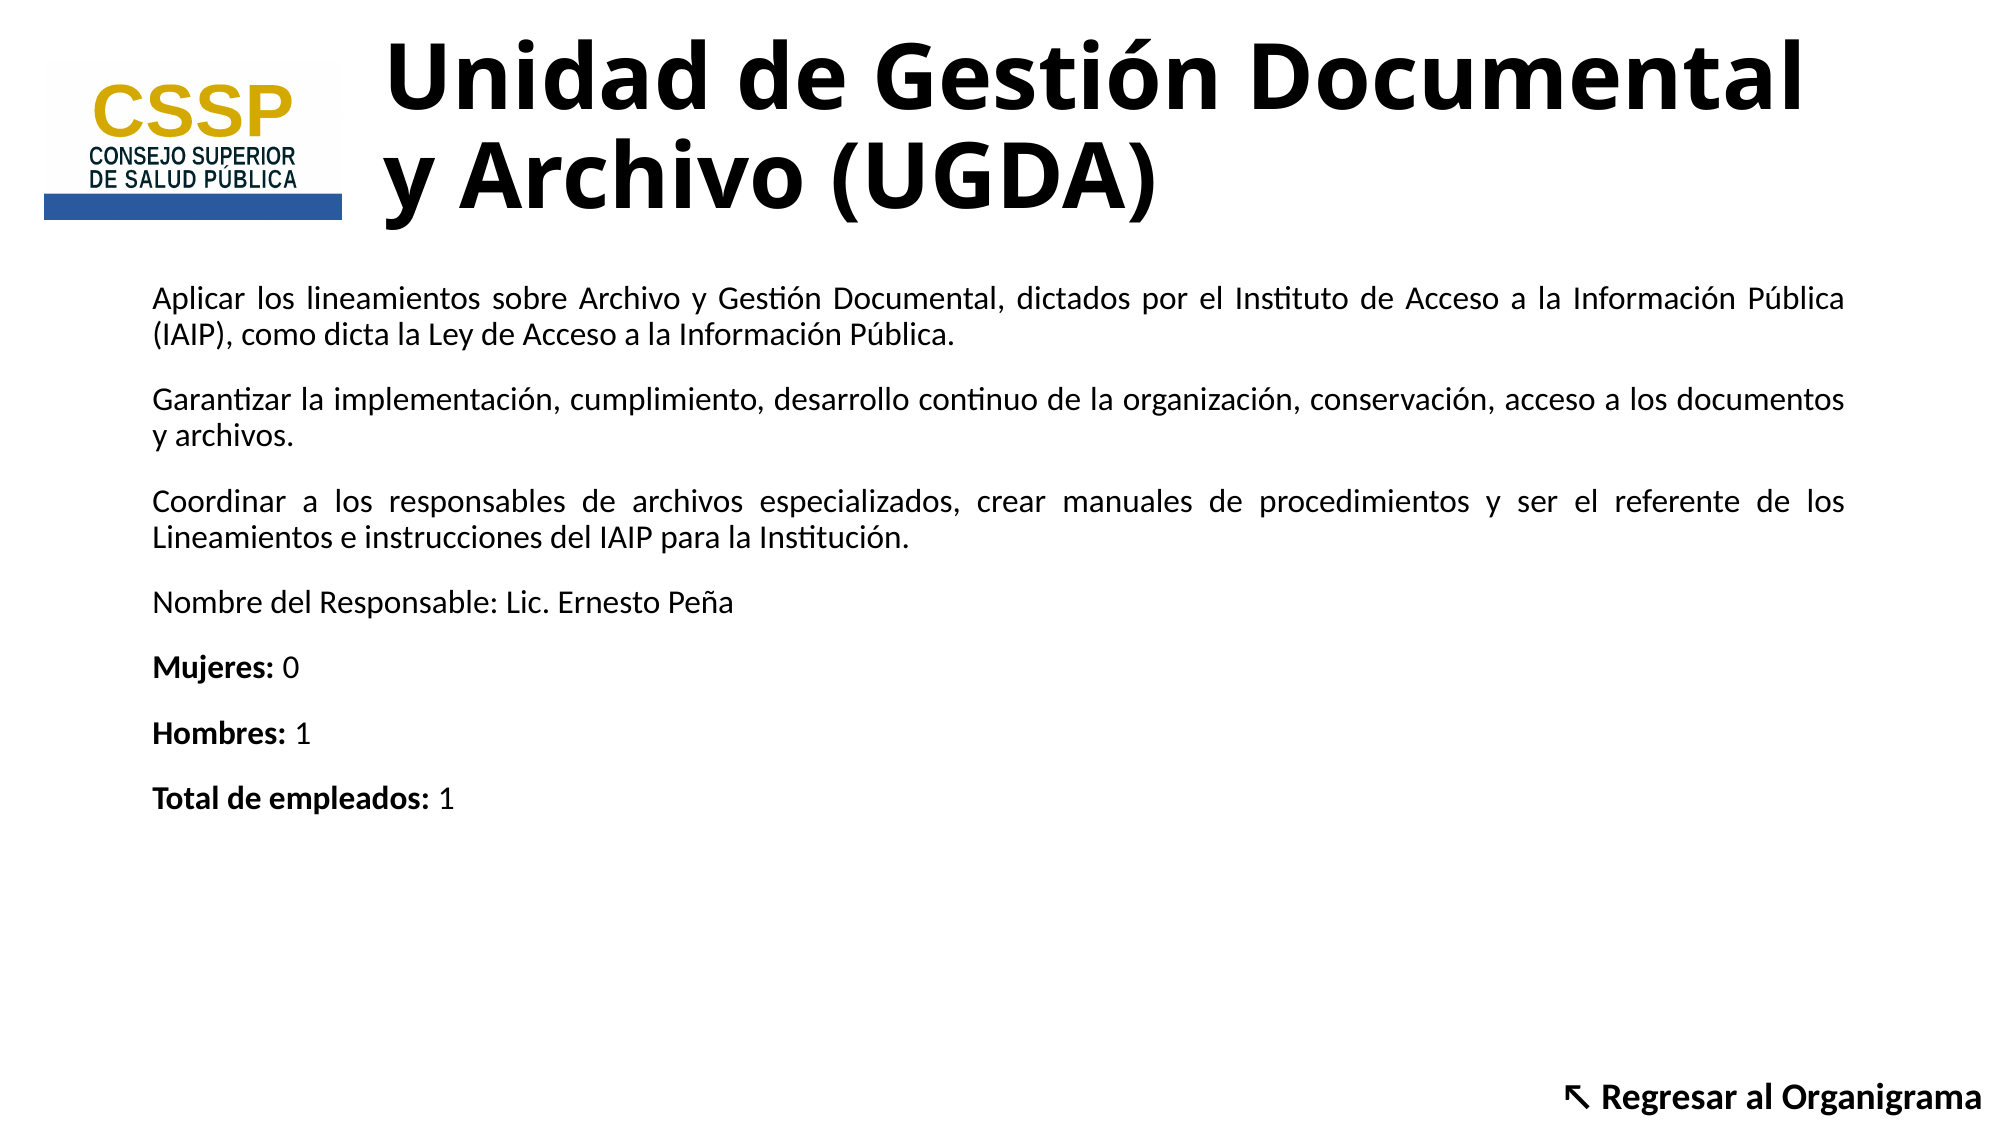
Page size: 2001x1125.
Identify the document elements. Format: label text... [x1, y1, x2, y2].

picture [44, 61, 342, 220]
list Aplicar los lineamientos sobre Archivo y Gestión Documental, dictados por el Instituto de Acceso a la Información Pública (IAIP), como dicta la Ley de Acceso a la Información Pública. Garantizar la implementación, cumplimiento, desarrollo continuo de la organización, conservación, acceso a los documentos y archivos. Coordinar a los responsables de archivos especializados, crear manuales de procedimientos y ser el referente de los Lineamientos e instrucciones del IAIP para la Institución. Nombre del Responsable: Lic. Ernesto Peña Mujeres: 0 Hombres: 1 Total de empleados: 1 [137, 273, 1863, 1066]
title Unidad de Gestión Documental y Archivo (UGDA) [368, 22, 1863, 241]
text_box ↖ Regresar al Organigrama [1546, 1064, 1999, 1125]
